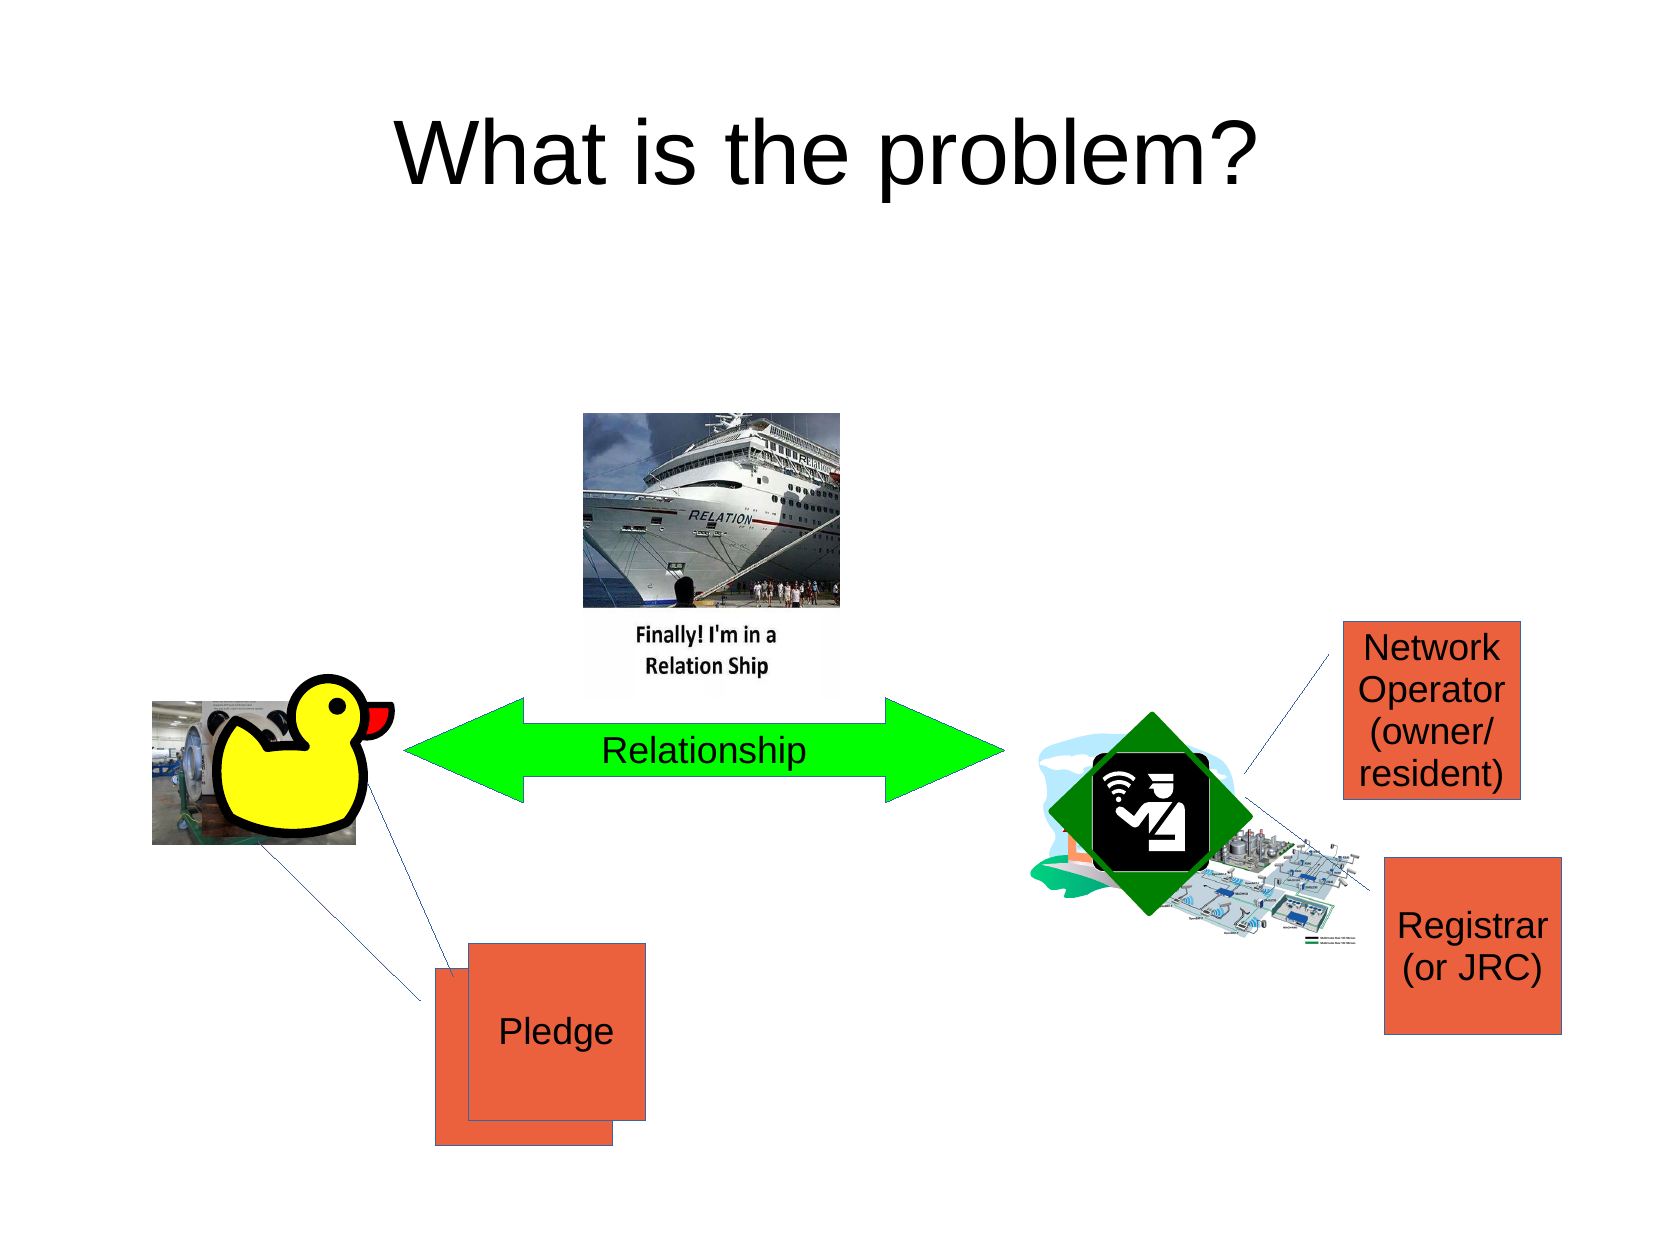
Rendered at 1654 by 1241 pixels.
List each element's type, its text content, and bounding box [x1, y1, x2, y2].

title What is the problem? [82, 49, 1571, 257]
text_box New Device [435, 968, 612, 1145]
text_box Pledge [468, 943, 645, 1121]
text_box Network Operator (owner/ resident) [1343, 622, 1520, 799]
picture [1279, 821, 1364, 885]
picture [1030, 711, 1364, 947]
picture [583, 413, 840, 698]
text_box Relationship [403, 697, 1005, 803]
picture [152, 660, 404, 862]
text_box Registrar (or JRC) [1384, 858, 1561, 1035]
